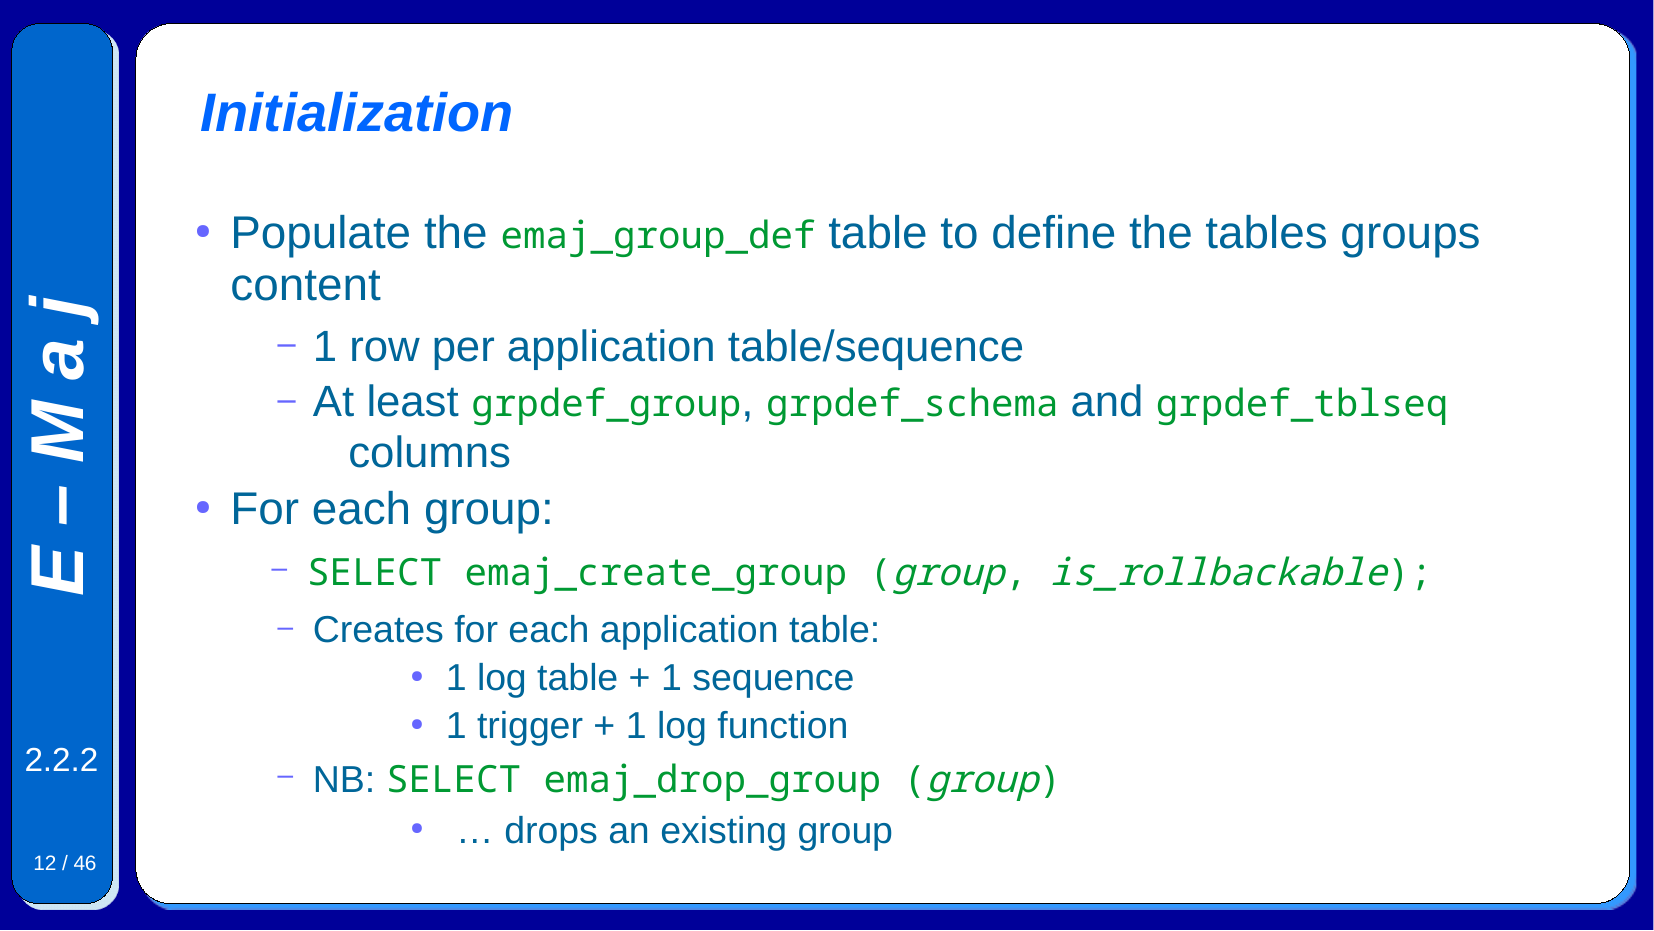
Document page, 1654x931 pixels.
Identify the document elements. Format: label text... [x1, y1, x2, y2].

list Populate the emaj_group_def table to define the tables groups content 1 row per application table/sequence At least grpdef_group, grpdef_schema and grpdef_tblseq columns For each group: SELECT emaj_create_group (group, is_rollbackable); Creates for each application table: 1 log table + 1 sequence 1 trigger + 1 log function NB: SELECT emaj_drop_group (group) … drops an existing group [177, 206, 1587, 846]
title Initialization [200, 34, 1575, 191]
